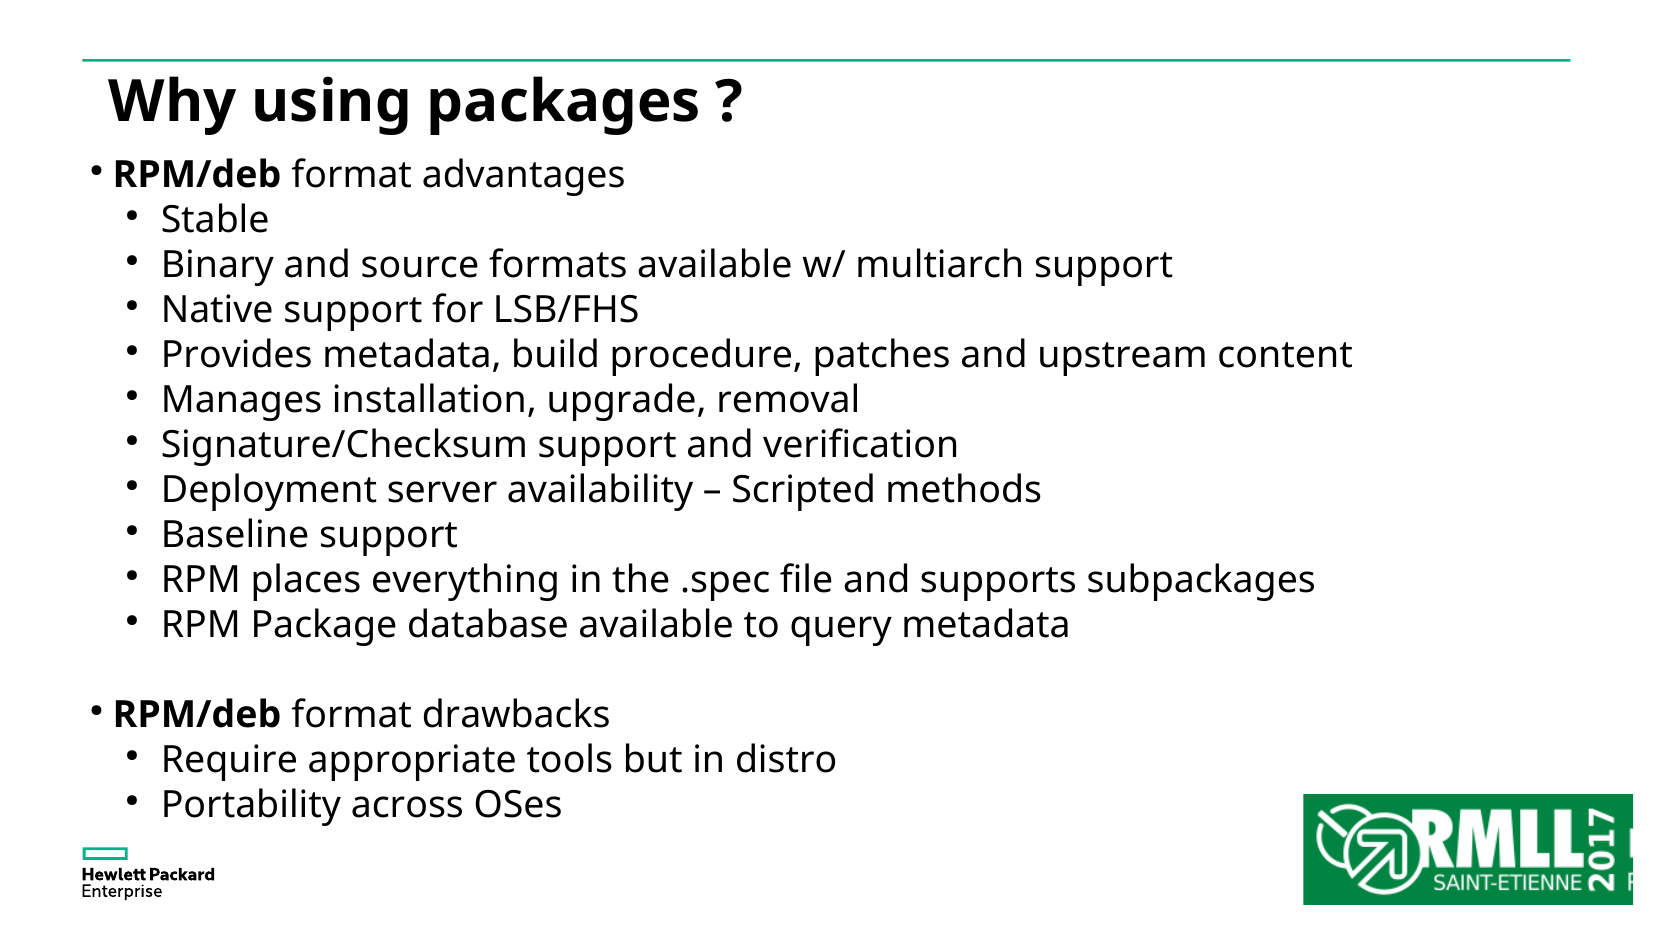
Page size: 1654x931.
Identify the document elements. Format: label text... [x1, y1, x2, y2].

text_box RPM/deb format advantages Stable Binary and source formats available w/ multiarch support Native support for LSB/FHS Provides metadata, build procedure, patches and upstream content Manages installation, upgrade, removal Signature/Checksum support and verification Deployment server availability – Scripted methods Baseline support RPM places everything in the .spec file and supports subpackages RPM Package database available to query metadata RPM/deb format drawbacks Require appropriate tools but in distro Portability across OSes [78, 149, 1654, 894]
picture [1303, 894, 1634, 905]
title Why using packages ? [97, 55, 1513, 133]
